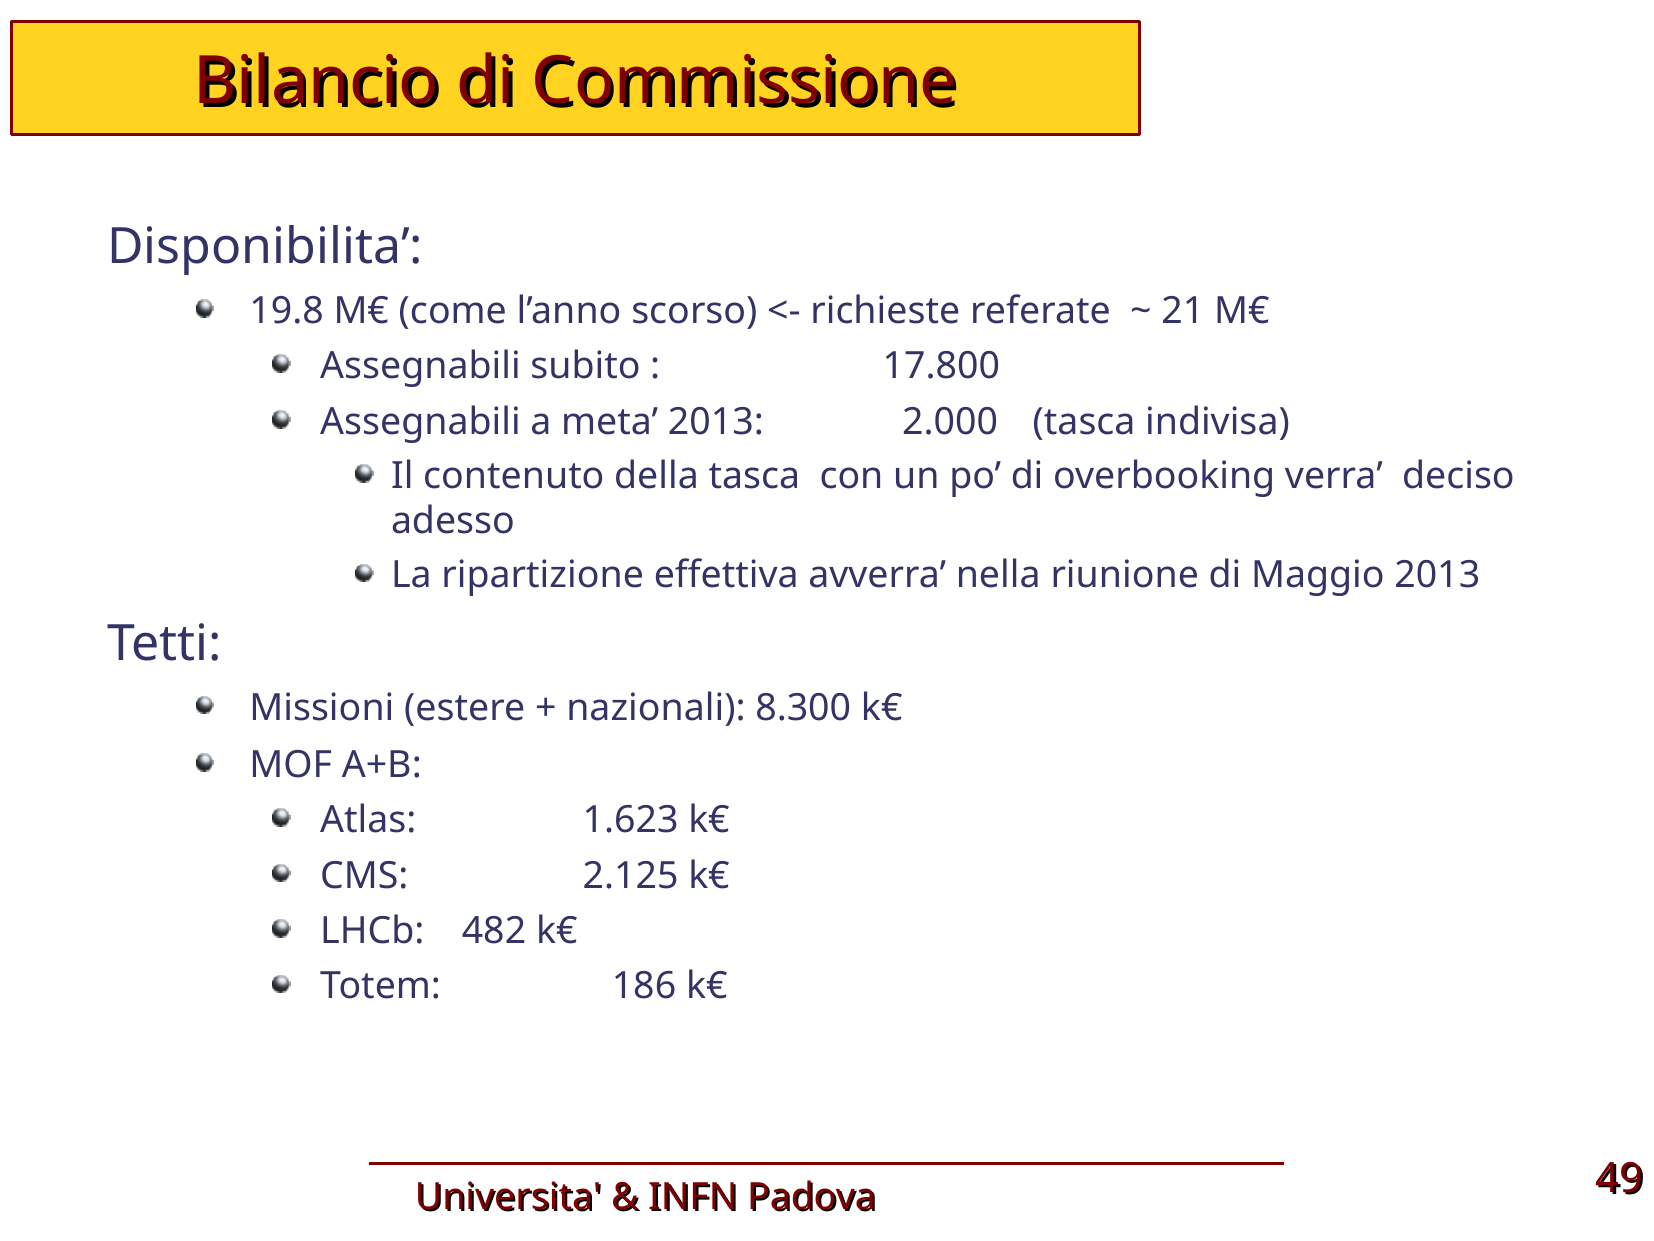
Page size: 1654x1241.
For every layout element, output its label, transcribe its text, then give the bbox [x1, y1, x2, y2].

list Disponibilita’: 19.8 M€ (come l’anno scorso) <- richieste referate ~ 21 M€ Assegnabili subito : 17.800 Assegnabili a meta’ 2013: 2.000 (tasca indivisa) Il contenuto della tasca con un po’ di overbooking verra’ deciso adesso La ripartizione effettiva avverra’ nella riunione di Maggio 2013 Tetti: Missioni (estere + nazionali): 8.300 k€ MOF A+B: Atlas: 1.623 k€ CMS: 2.125 k€ LHCb: 482 k€ Totem: 186 k€ [92, 206, 1562, 1087]
title Bilancio di Commissione [11, 21, 1140, 135]
